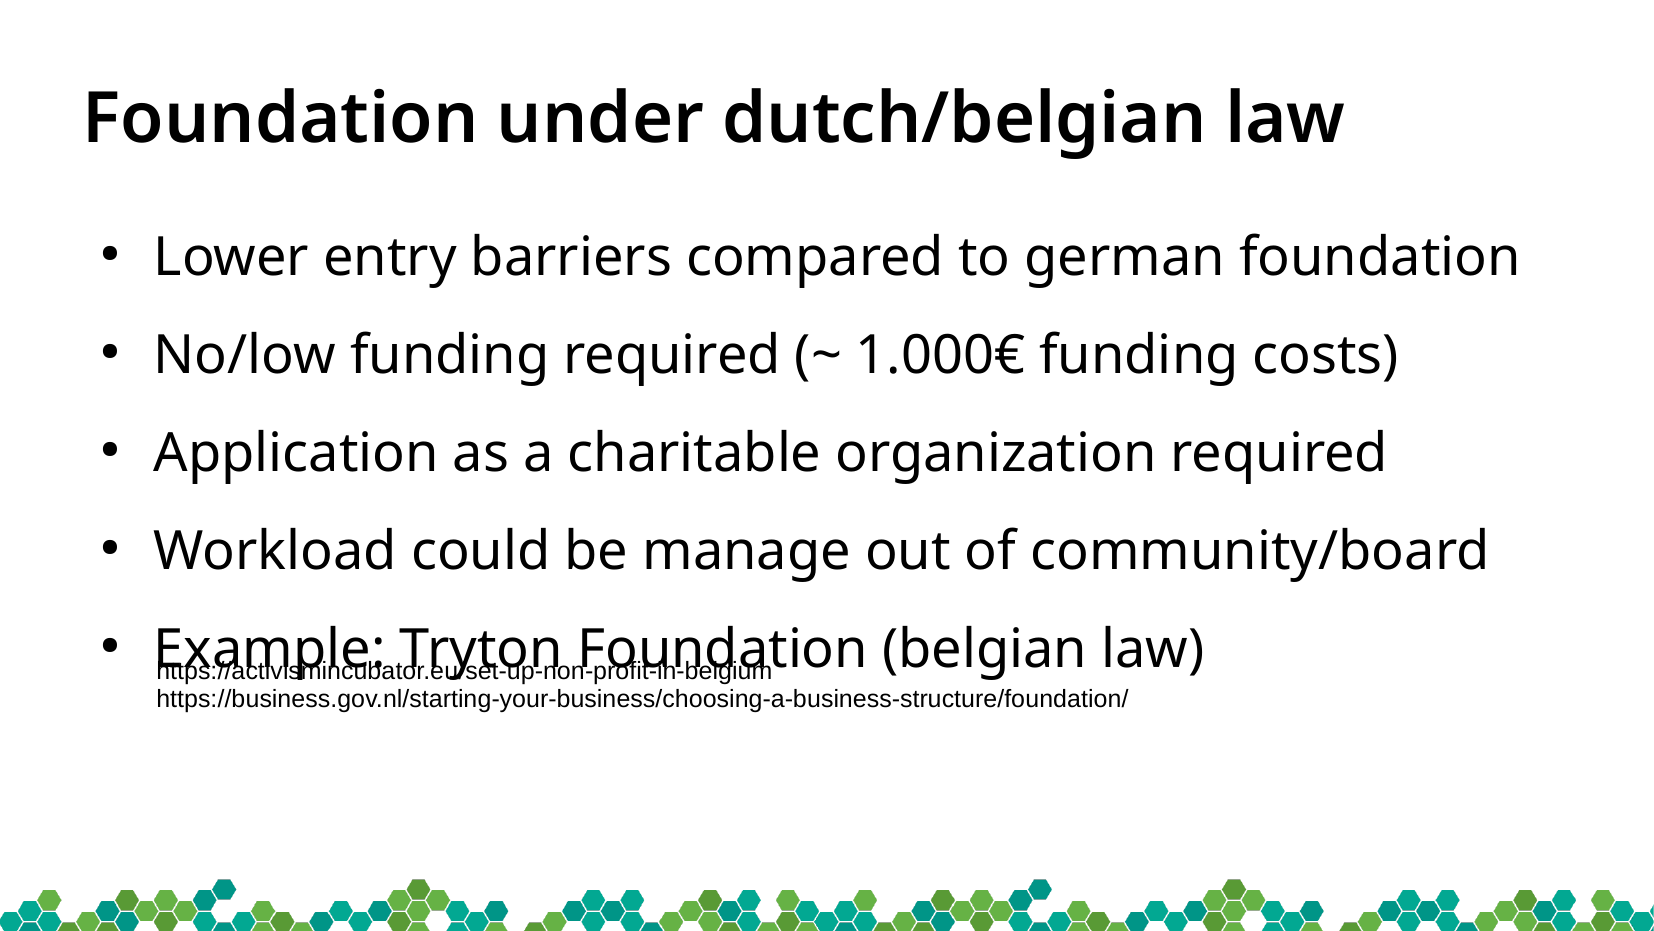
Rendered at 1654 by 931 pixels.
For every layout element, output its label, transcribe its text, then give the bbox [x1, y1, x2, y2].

list Lower entry barriers compared to german foundation No/low funding required (~ 1.000€ funding costs) Application as a charitable organization required Workload could be manage out of community/board Example: Tryton Foundation (belgian law) [82, 217, 1571, 833]
picture [0, 871, 1654, 931]
title Foundation under dutch/belgian law [82, 37, 1571, 193]
text_box https://activismincubator.eu/set-up-non-profit-in-belgium https://business.gov.nl/starting-your-business/choosing-a-business-structure/foundation/ [141, 649, 1146, 721]
